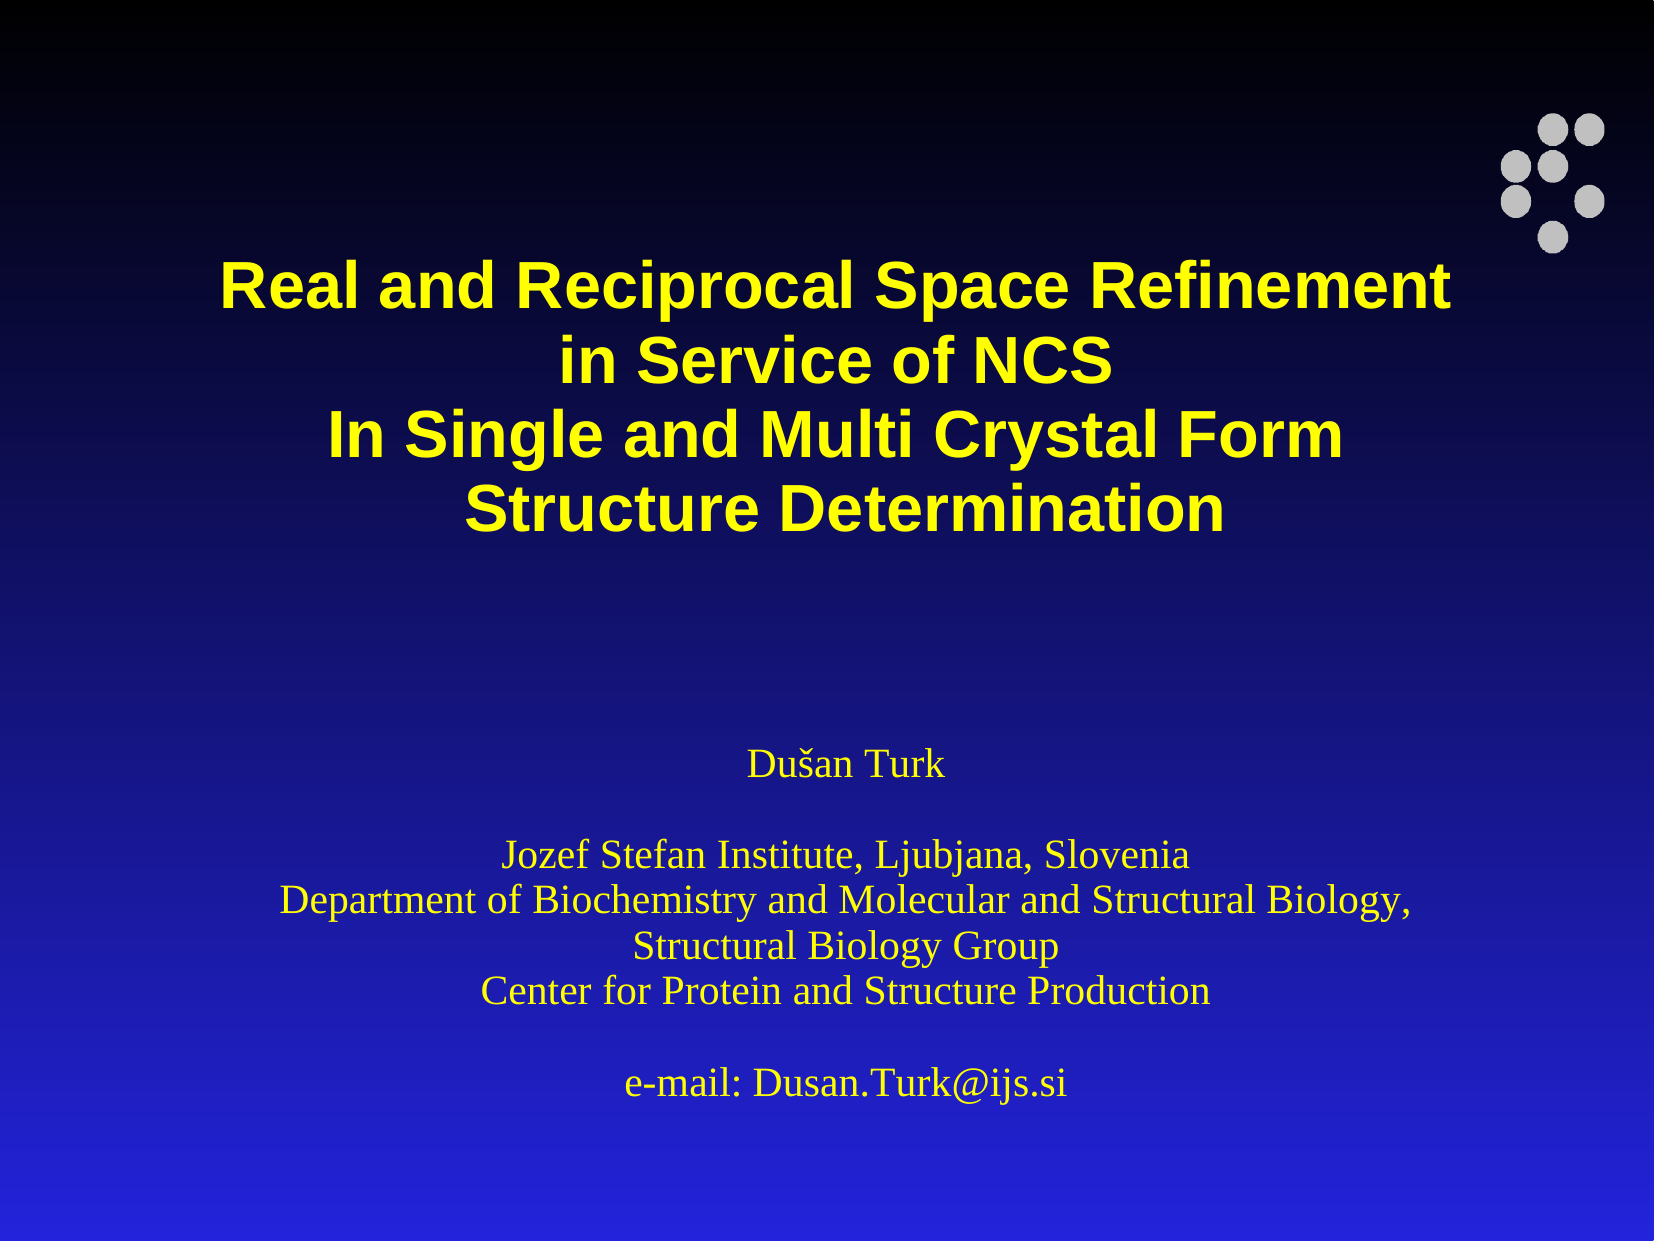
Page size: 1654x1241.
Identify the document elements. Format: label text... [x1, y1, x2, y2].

chart [1500, 112, 1606, 255]
text_box Real and Reciprocal Space Refinement in Service of NCS In Single and Multi Crystal Form Structure Determination [219, 249, 1472, 547]
text_box Dušan Turk Jozef Stefan Institute, Ljubjana, Slovenia Department of Biochemistry and Molecular and Structural Biology, Structural Biology Group Center for Protein and Structure Production e-mail: Dusan.Turk@ijs.si [279, 739, 1413, 1106]
